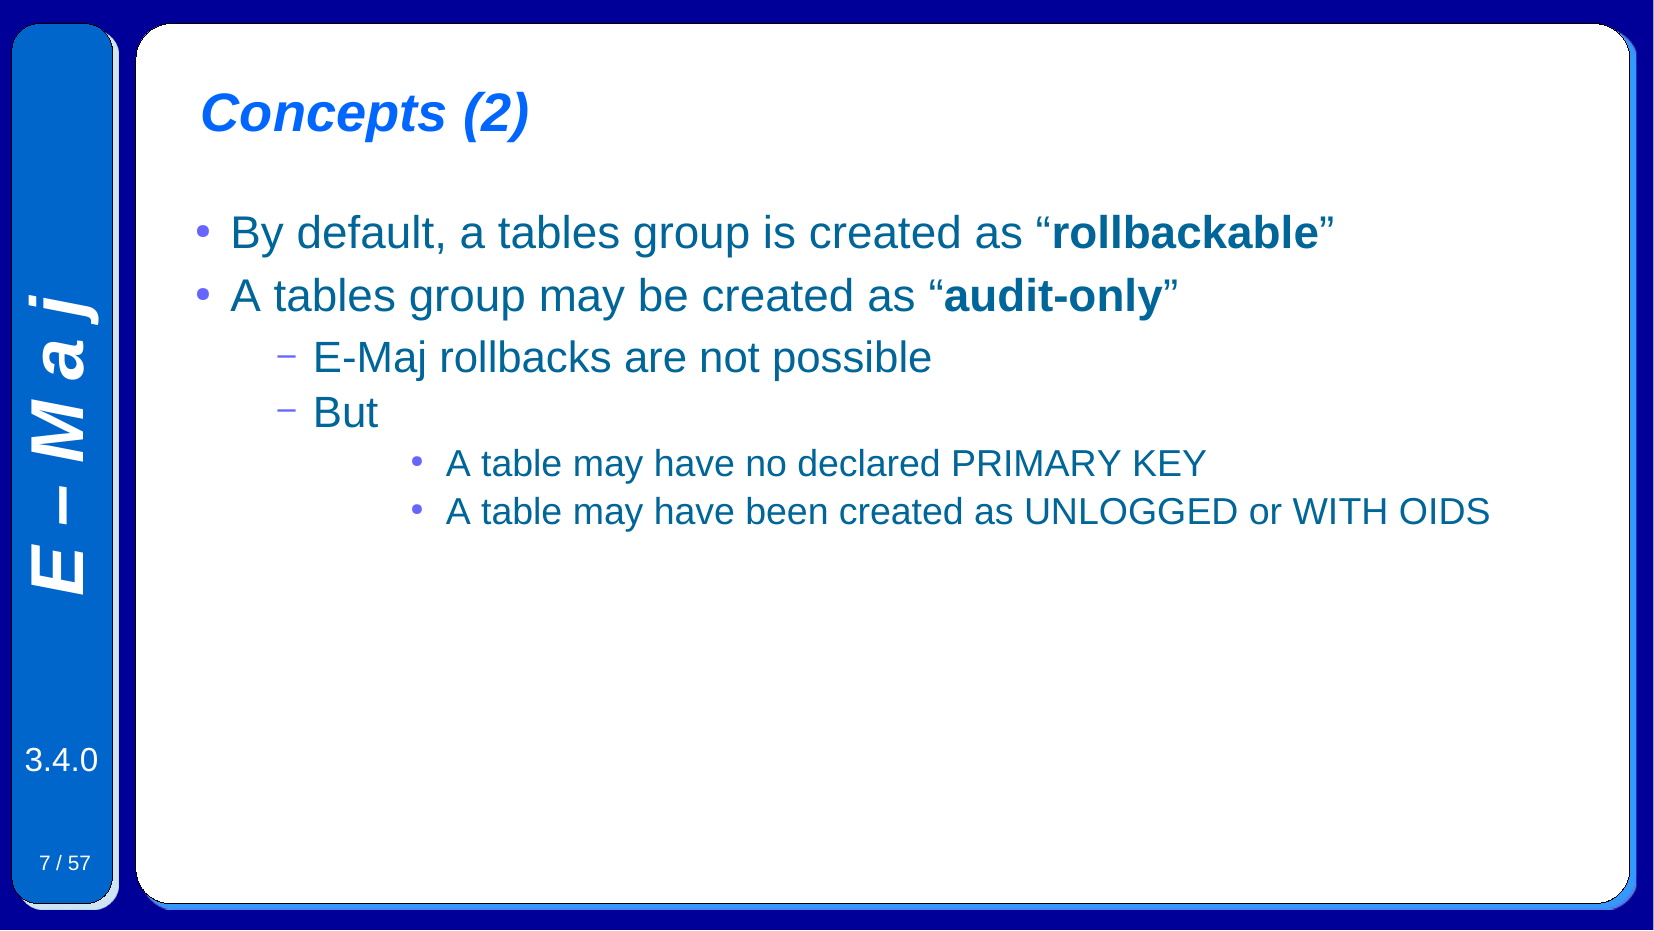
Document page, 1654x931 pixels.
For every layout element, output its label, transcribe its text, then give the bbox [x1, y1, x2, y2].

list By default, a tables group is created as “rollbackable” A tables group may be created as “audit-only” E-Maj rollbacks are not possible But A table may have no declared PRIMARY KEY A table may have been created as UNLOGGED or WITH OIDS [177, 206, 1587, 827]
title Concepts (2) [200, 34, 1575, 191]
